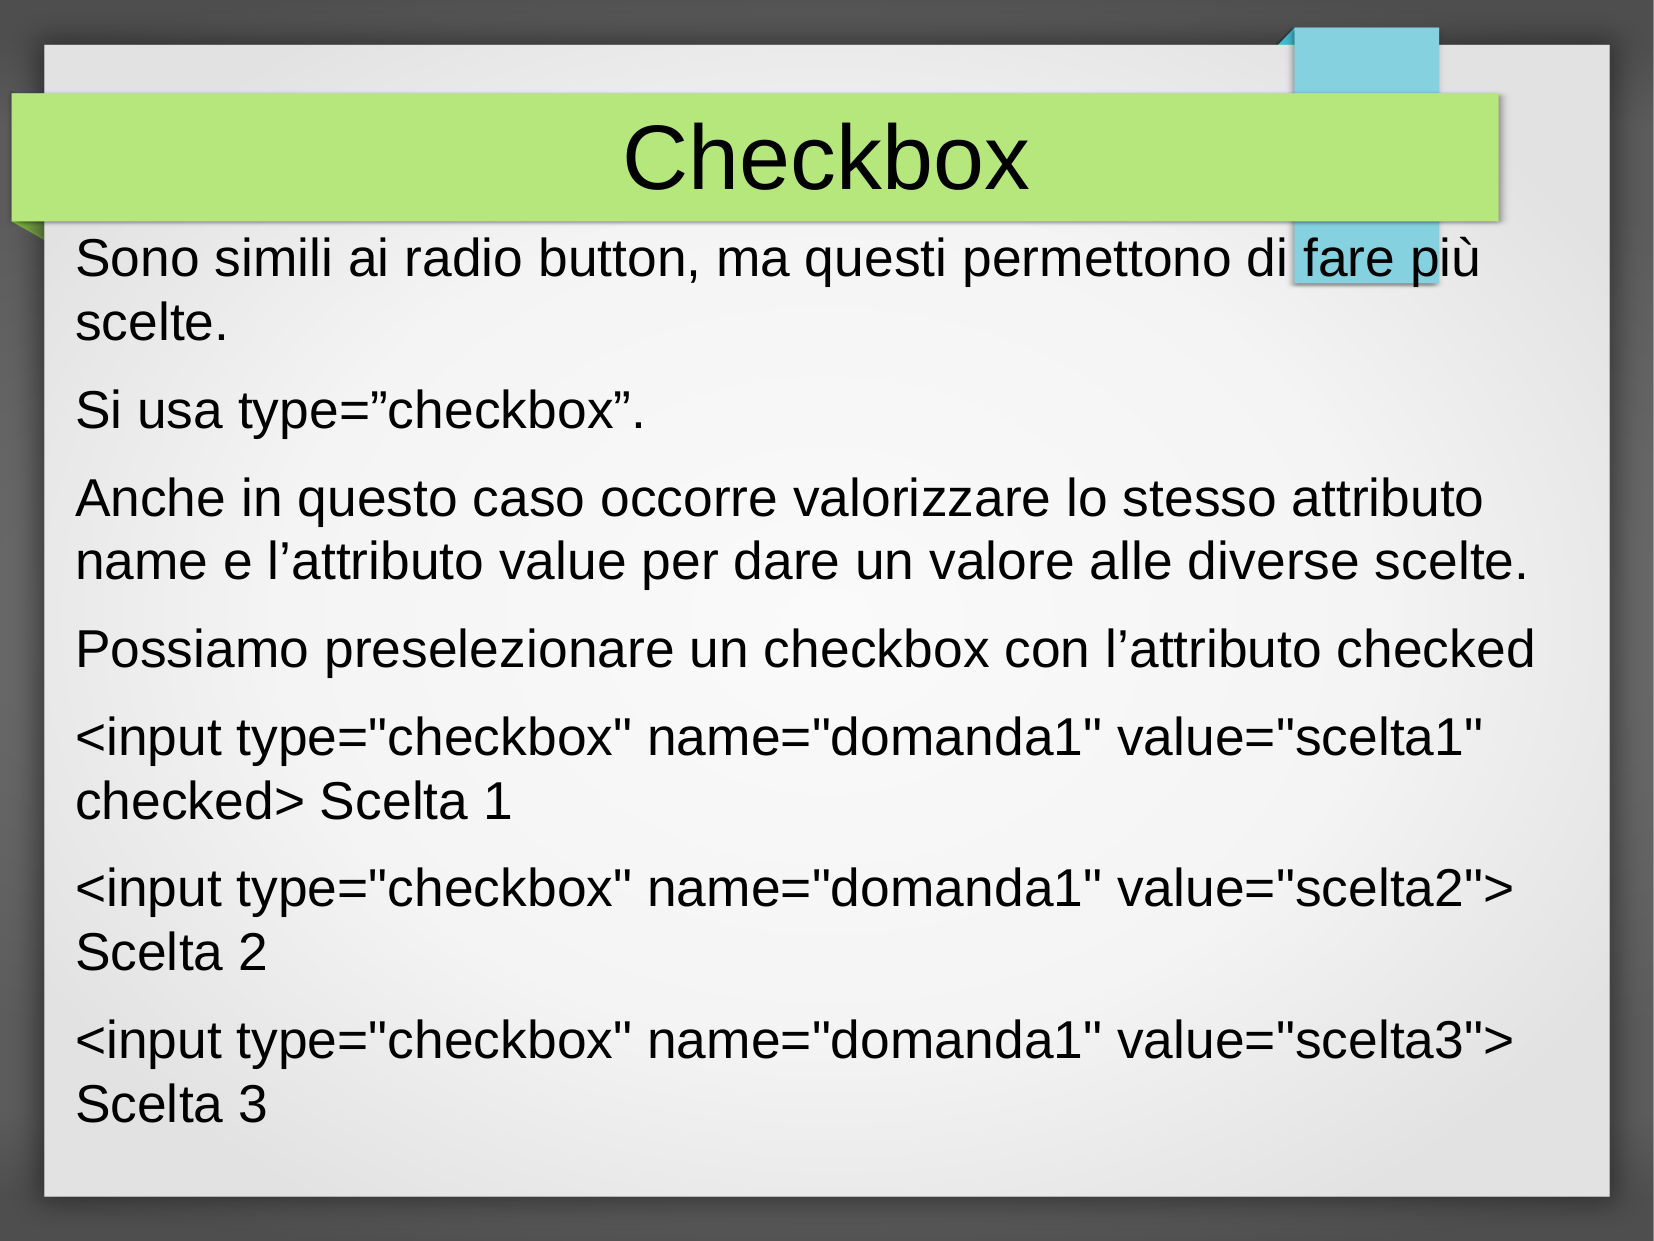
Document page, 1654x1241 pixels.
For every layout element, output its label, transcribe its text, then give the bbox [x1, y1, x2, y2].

list Sono simili ai radio button, ma questi permettono di fare più scelte. Si usa type=”checkbox”. Anche in questo caso occorre valorizzare lo stesso attributo name e l’attributo value per dare un valore alle diverse scelte. Possiamo preselezionare un checkbox con l’attributo checked <input type="checkbox" name="domanda1" value="scelta1" checked> Scelta 1 <input type="checkbox" name="domanda1" value="scelta2"> Scelta 2 <input type="checkbox" name="domanda1" value="scelta3"> Scelta 3 [75, 223, 1564, 1205]
picture [0, 0, 1654, 1241]
title Checkbox [82, 49, 1571, 257]
